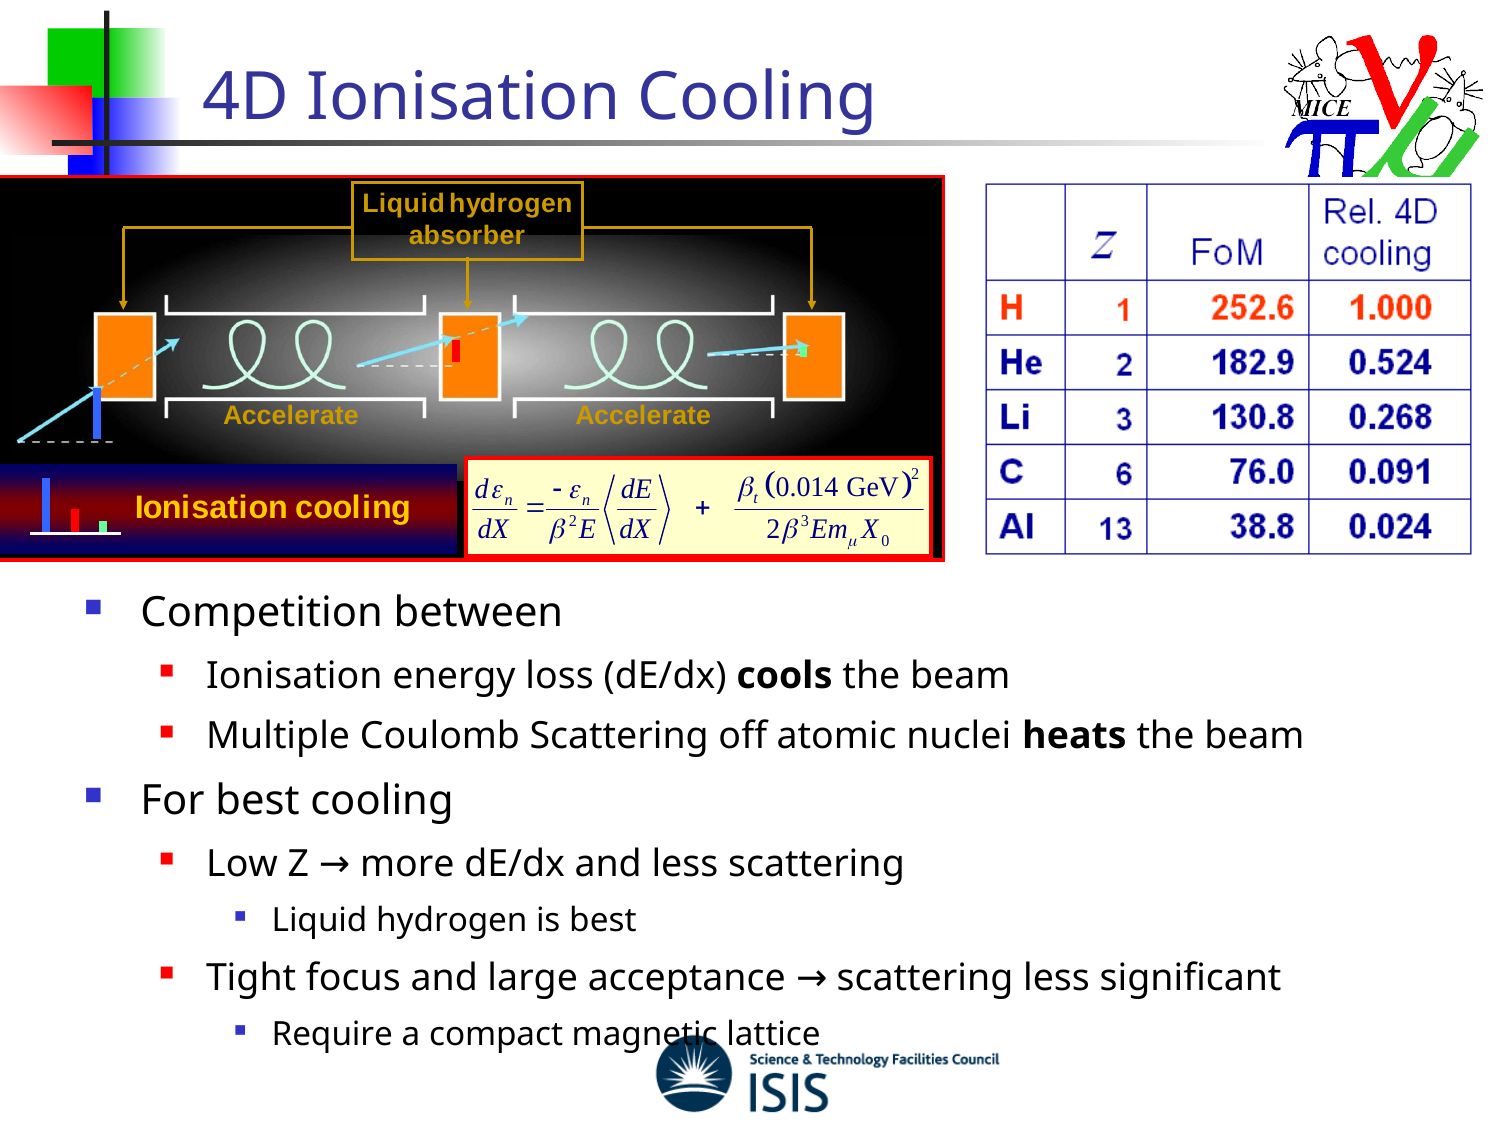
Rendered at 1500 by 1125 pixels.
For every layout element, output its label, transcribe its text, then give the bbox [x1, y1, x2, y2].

picture [971, 5, 1500, 556]
picture [640, 1084, 1167, 1125]
list Competition between Ionisation energy loss (dE/dx) cools the beam Multiple Coulomb Scattering off atomic nuclei heats the beam For best cooling Low Z → more dE/dx and less scattering Liquid hydrogen is best Tight focus and large acceptance → scattering less significant Require a compact magnetic lattice [69, 574, 1412, 1084]
picture [0, 174, 945, 562]
title 4D Ionisation Cooling [187, 0, 1466, 147]
